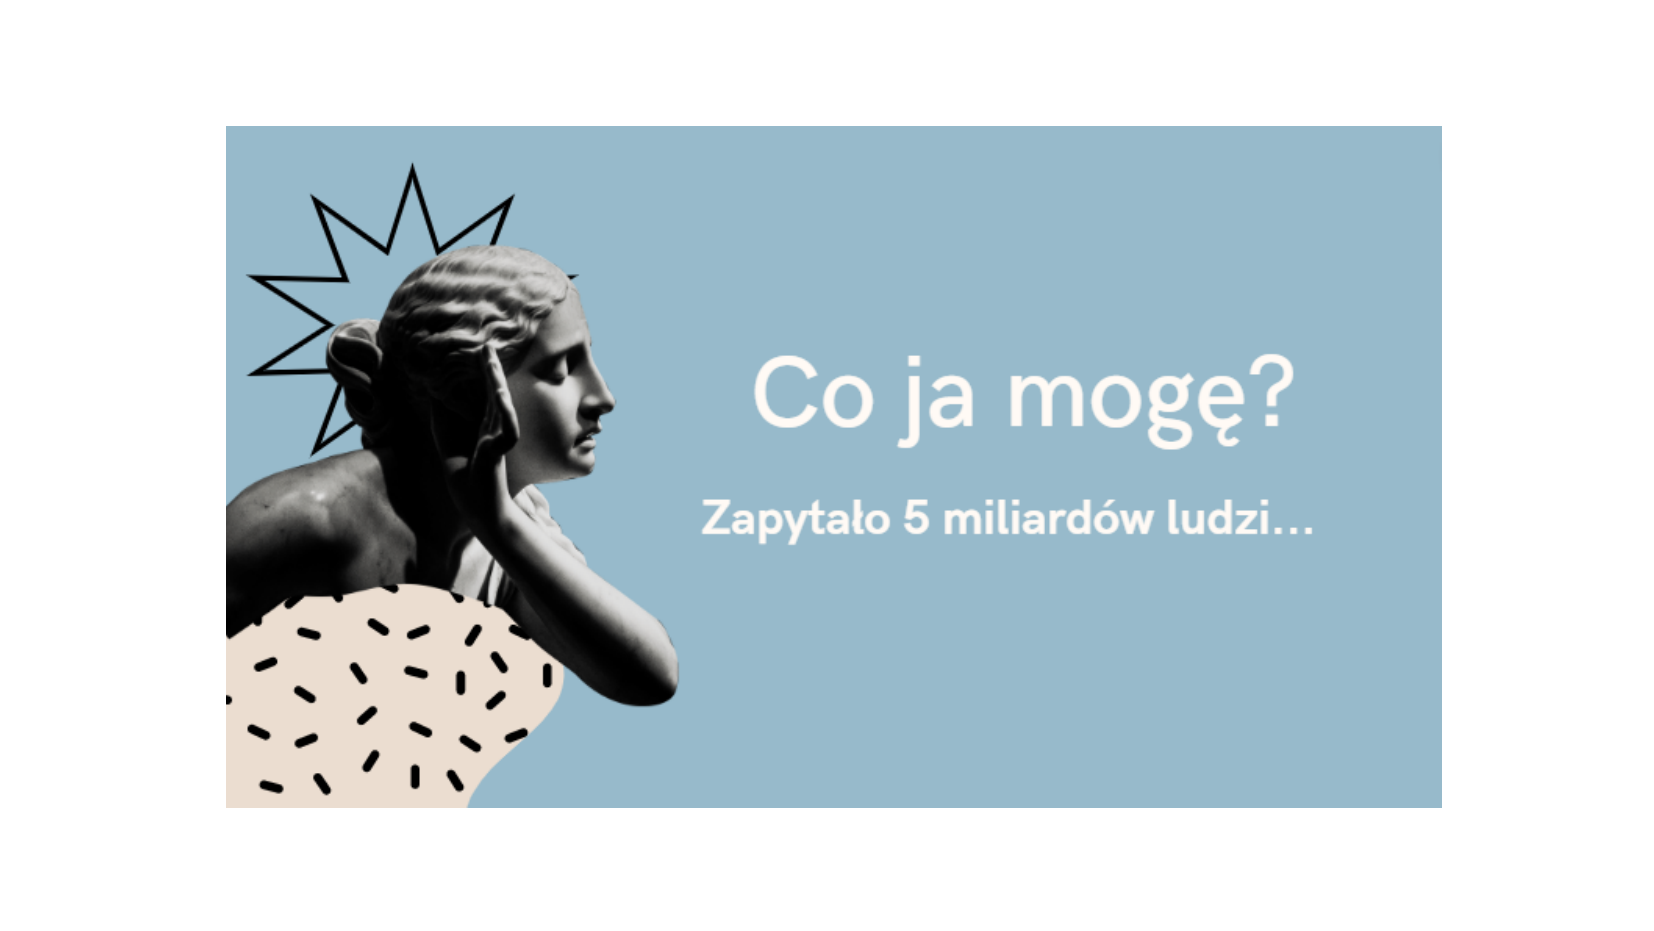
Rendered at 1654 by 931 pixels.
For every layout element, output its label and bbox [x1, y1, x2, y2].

picture [226, 126, 1442, 808]
